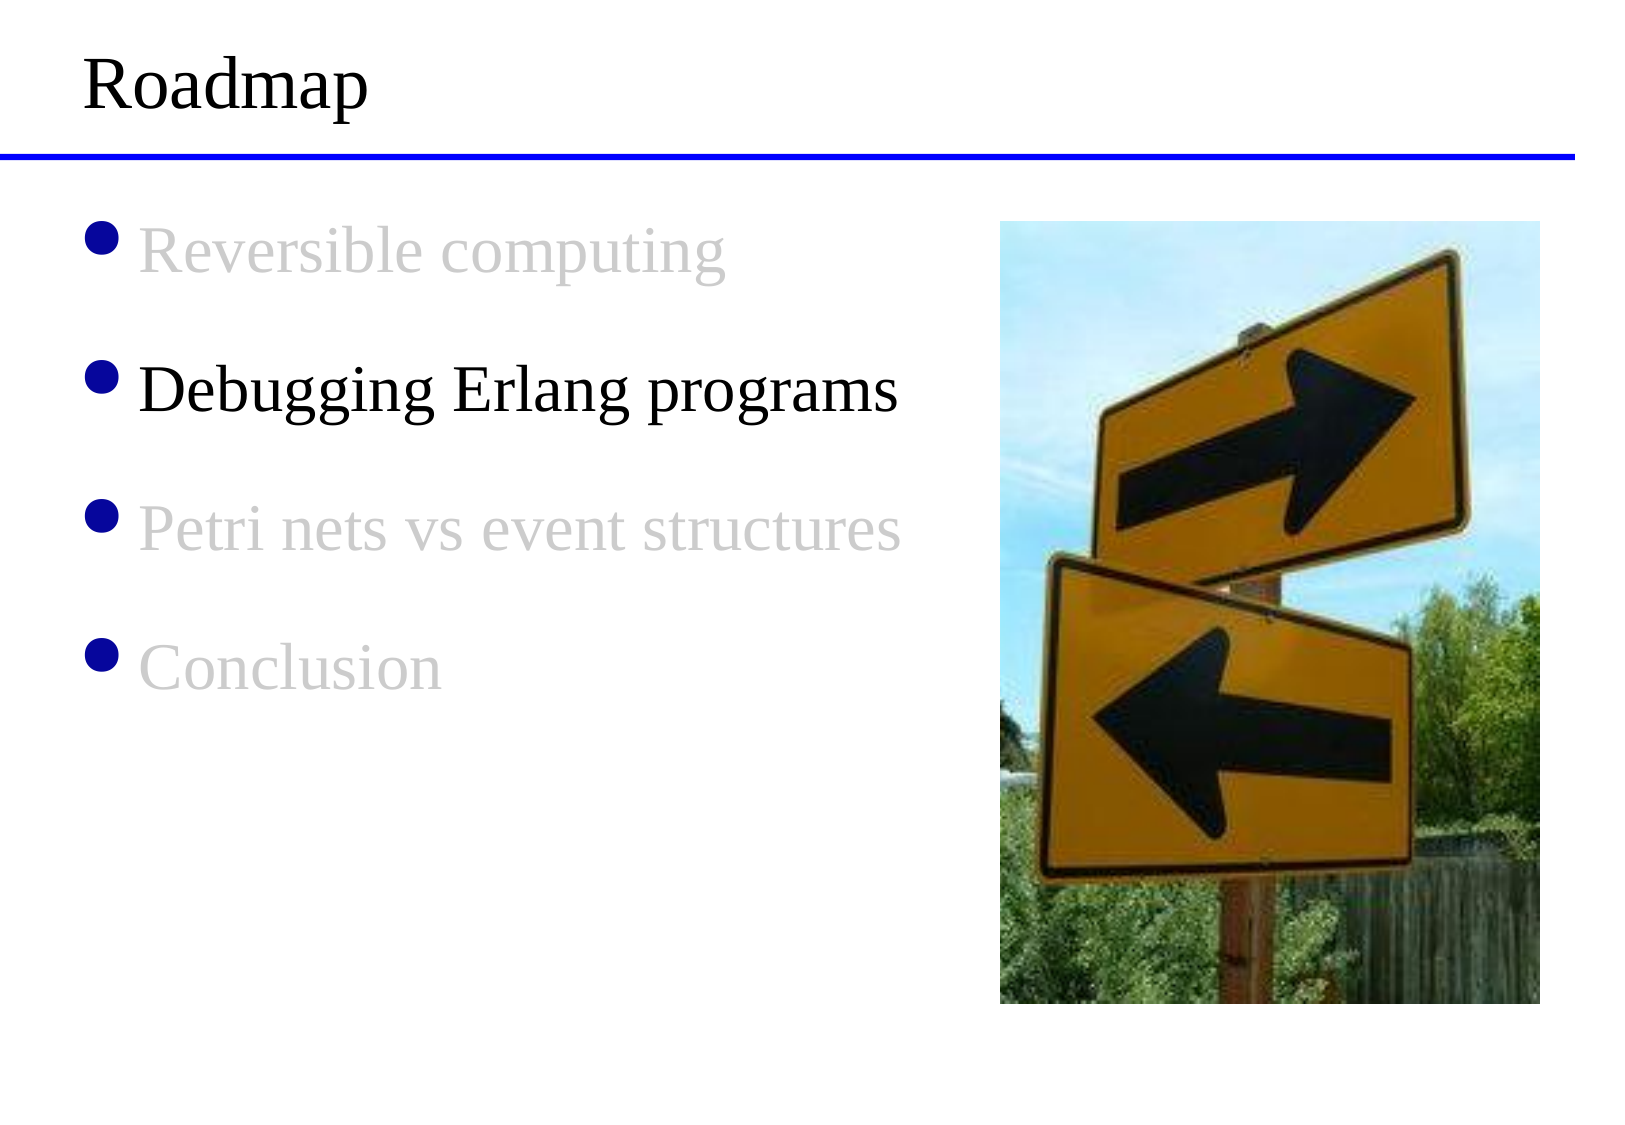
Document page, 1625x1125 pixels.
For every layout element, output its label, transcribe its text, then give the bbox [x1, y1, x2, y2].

list Reversible computing Debugging Erlang programs Petri nets vs event structures Conclusion [67, 198, 1478, 1061]
title Roadmap [67, 27, 1544, 131]
picture [1000, 221, 1540, 1004]
